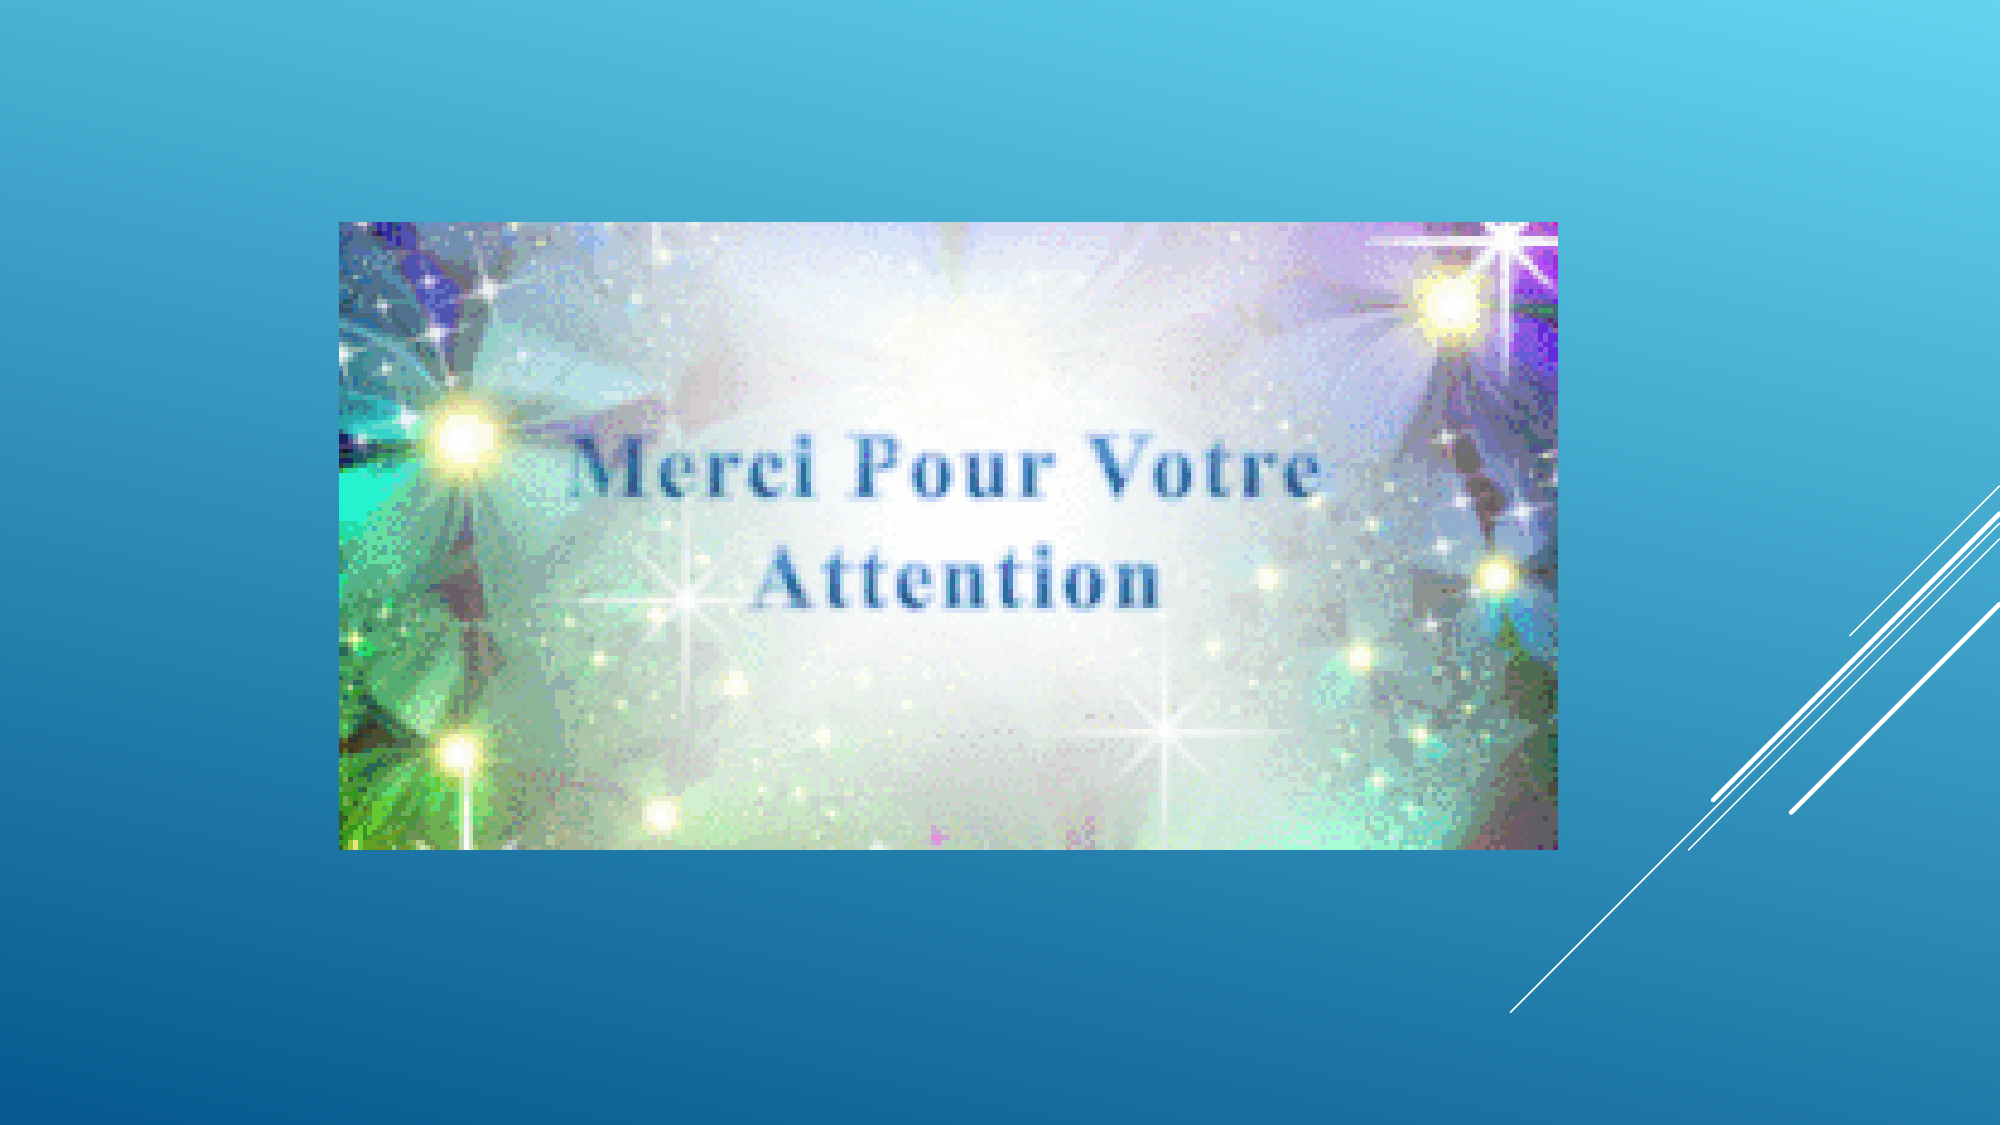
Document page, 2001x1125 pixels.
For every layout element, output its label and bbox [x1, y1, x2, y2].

picture [339, 222, 1558, 850]
